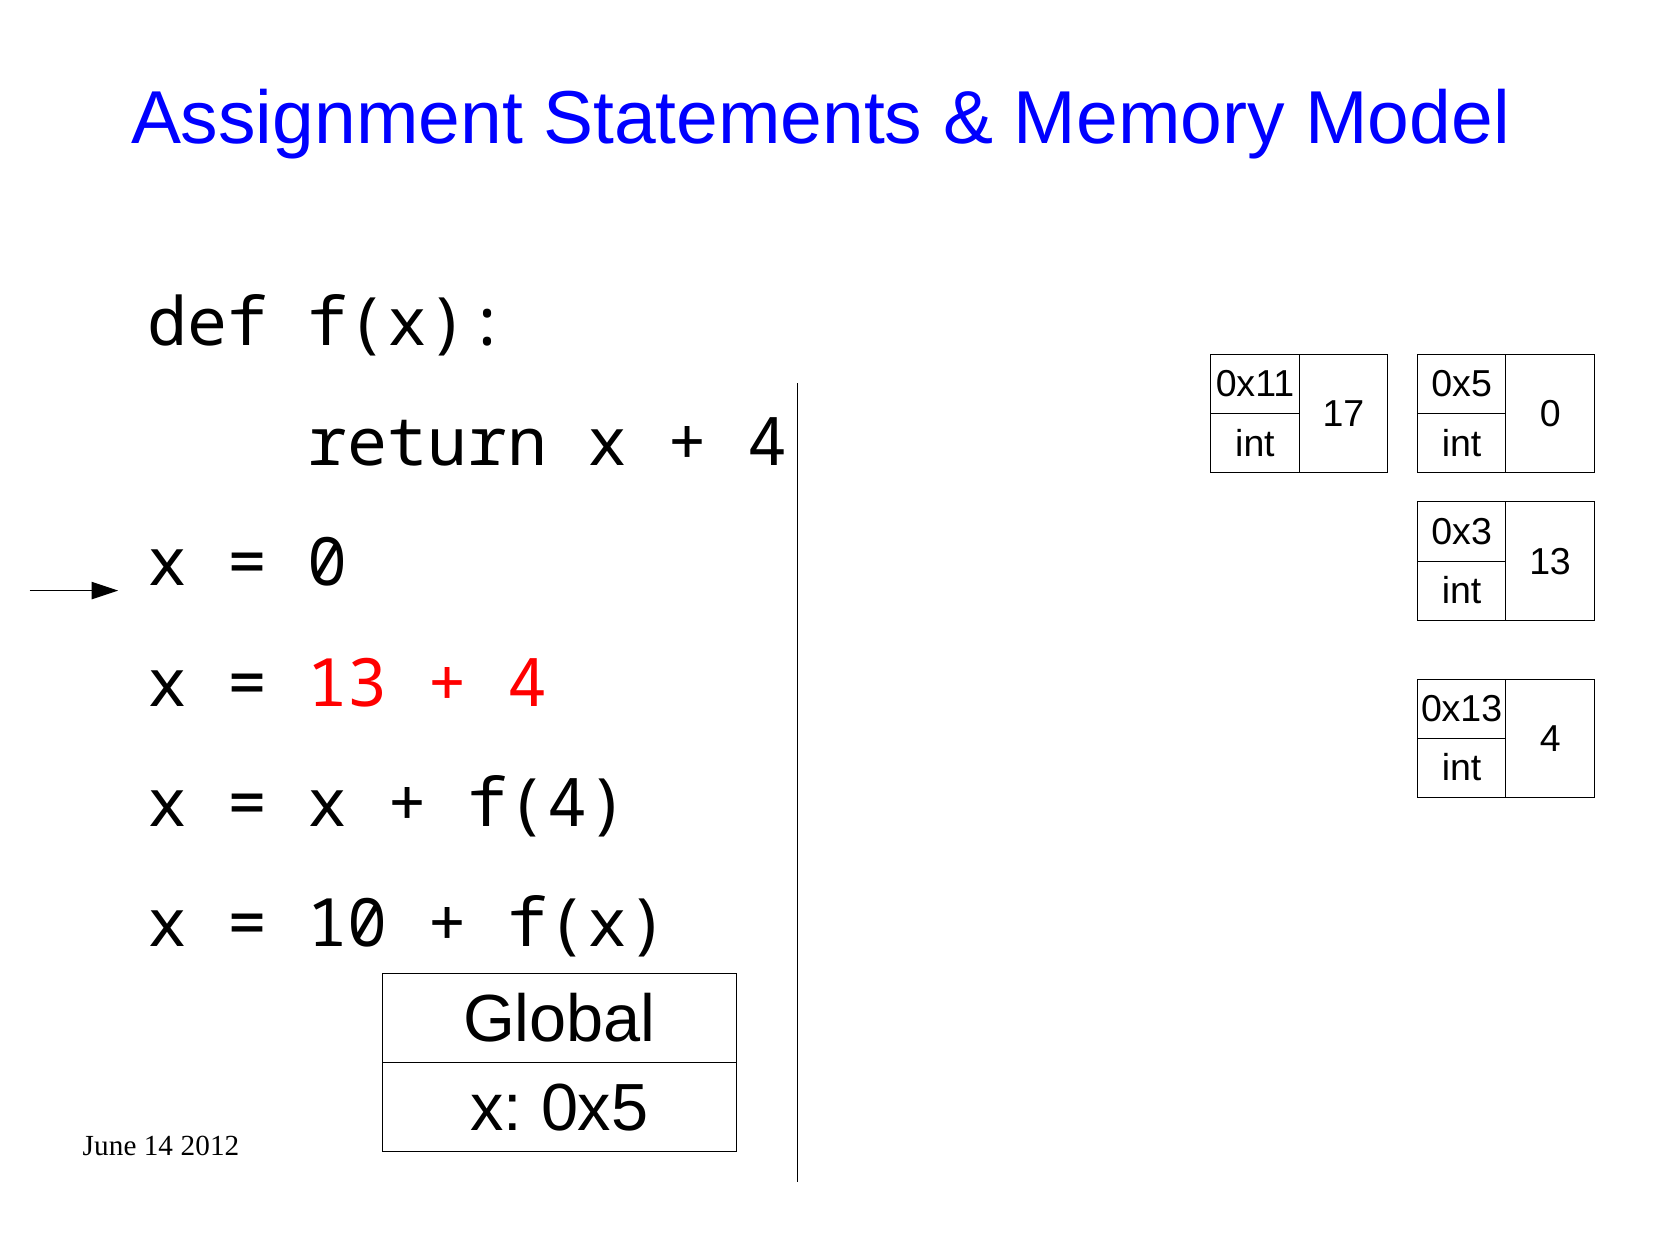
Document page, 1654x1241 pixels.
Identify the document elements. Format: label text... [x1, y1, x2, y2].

text_box Global [382, 973, 737, 1062]
text_box 17 [1299, 354, 1388, 473]
text_box x: 0x5 [382, 1062, 737, 1152]
text_box 0x13 [1417, 679, 1505, 739]
text_box 0 [1505, 354, 1595, 473]
text_box int [1210, 414, 1299, 473]
text_box int [1417, 562, 1505, 621]
text_box 0x3 [1417, 501, 1505, 562]
text_box 0x11 [1210, 354, 1299, 414]
text_box int [1417, 739, 1505, 798]
text_box 13 [1505, 501, 1595, 621]
text_box int [1417, 414, 1505, 473]
list def f(x): return x + 4 x = 0 x = 13 + 4 x = x + f(4) x = 10 + f(x) [76, 274, 1506, 822]
text_box 0x5 [1417, 354, 1505, 414]
text_box 4 [1505, 679, 1595, 798]
title Assignment Statements & Memory Model [76, 58, 1565, 178]
